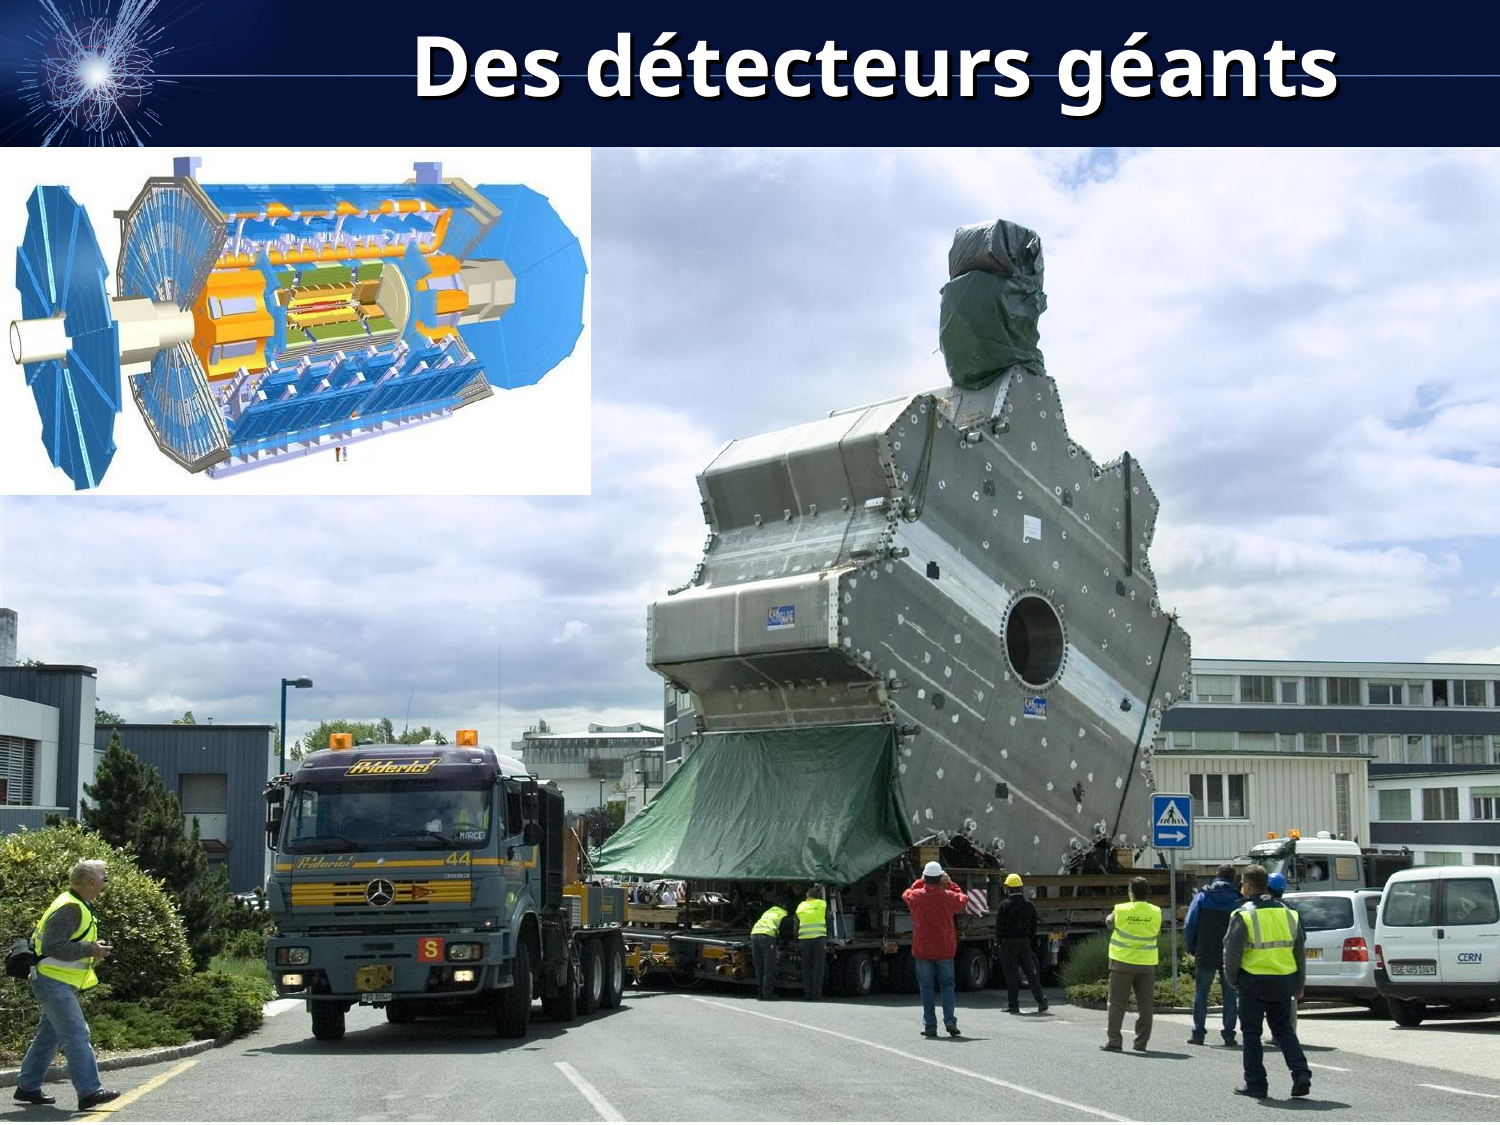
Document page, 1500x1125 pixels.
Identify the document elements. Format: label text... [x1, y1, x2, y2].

title Des détecteurs géants [395, 5, 1489, 123]
picture [0, 0, 1500, 1123]
